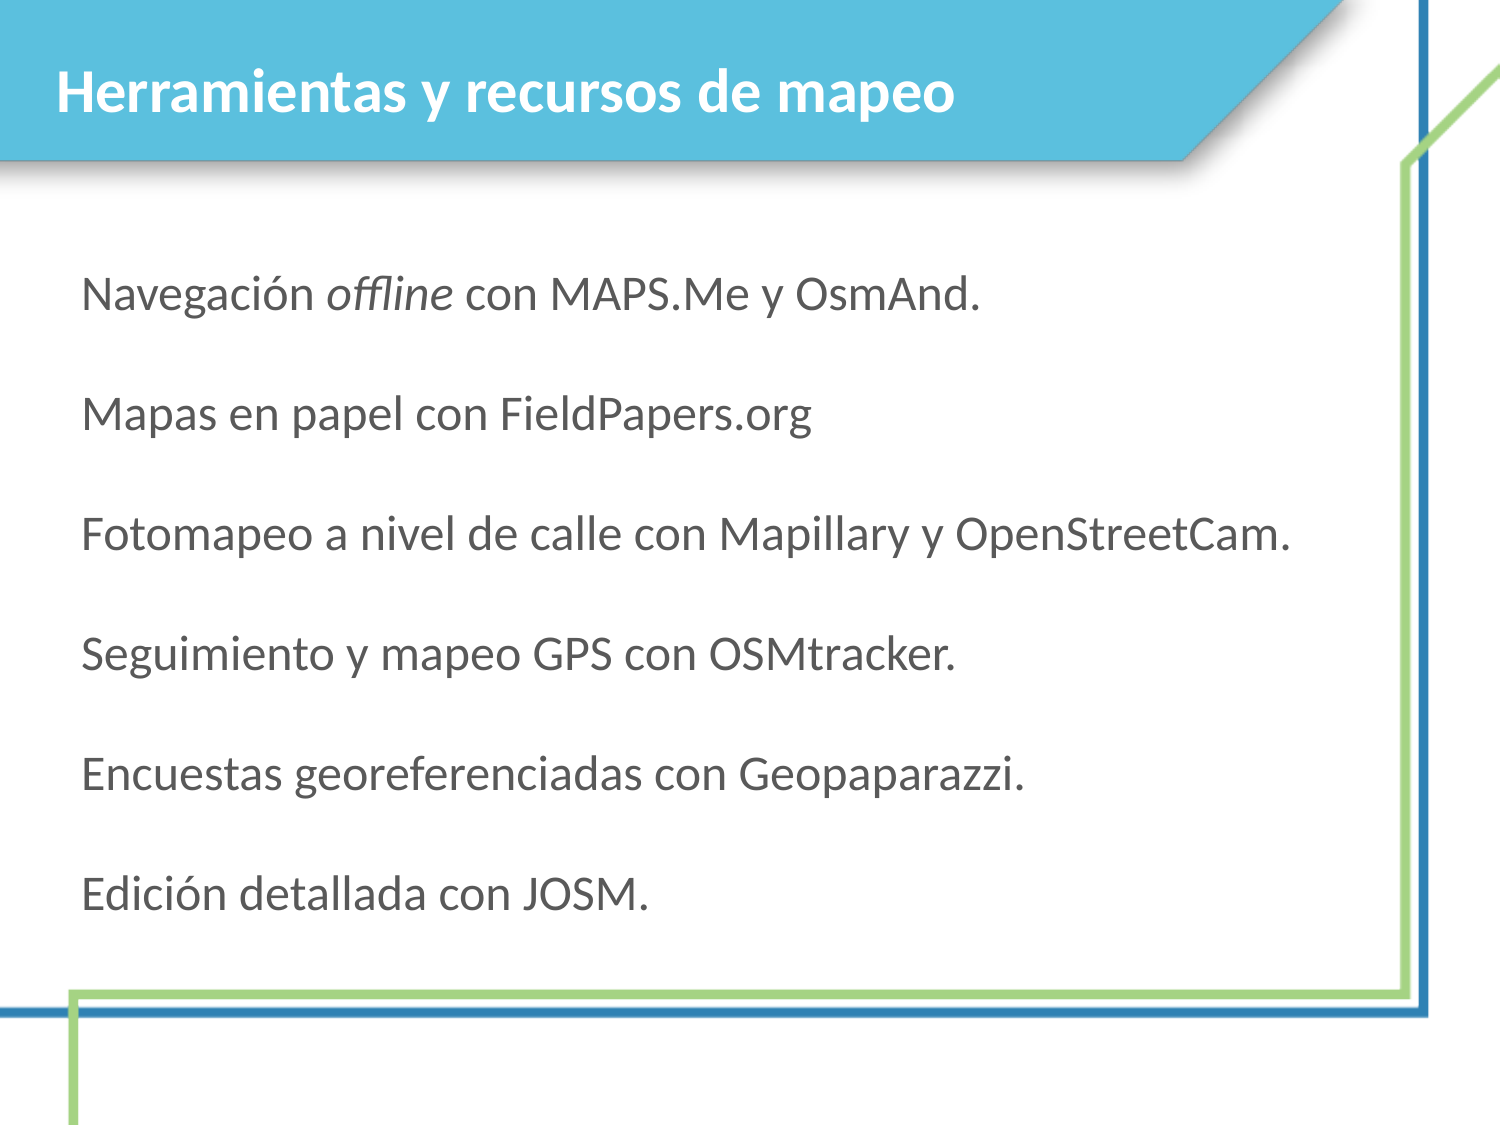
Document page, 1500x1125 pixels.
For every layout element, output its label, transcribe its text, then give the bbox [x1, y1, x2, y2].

picture [0, 0, 1500, 1125]
text_box Herramientas y recursos de mapeo [41, 42, 1164, 133]
text_box Navegación offline con MAPS.Me y OsmAnd. Mapas en papel con FieldPapers.org Fotomapeo a nivel de calle con Mapillary y OpenStreetCam. Seguimiento y mapeo GPS con OSMtracker. Encuestas georeferenciadas con Geopaparazzi. Edición detallada con JOSM. [66, 252, 1371, 928]
